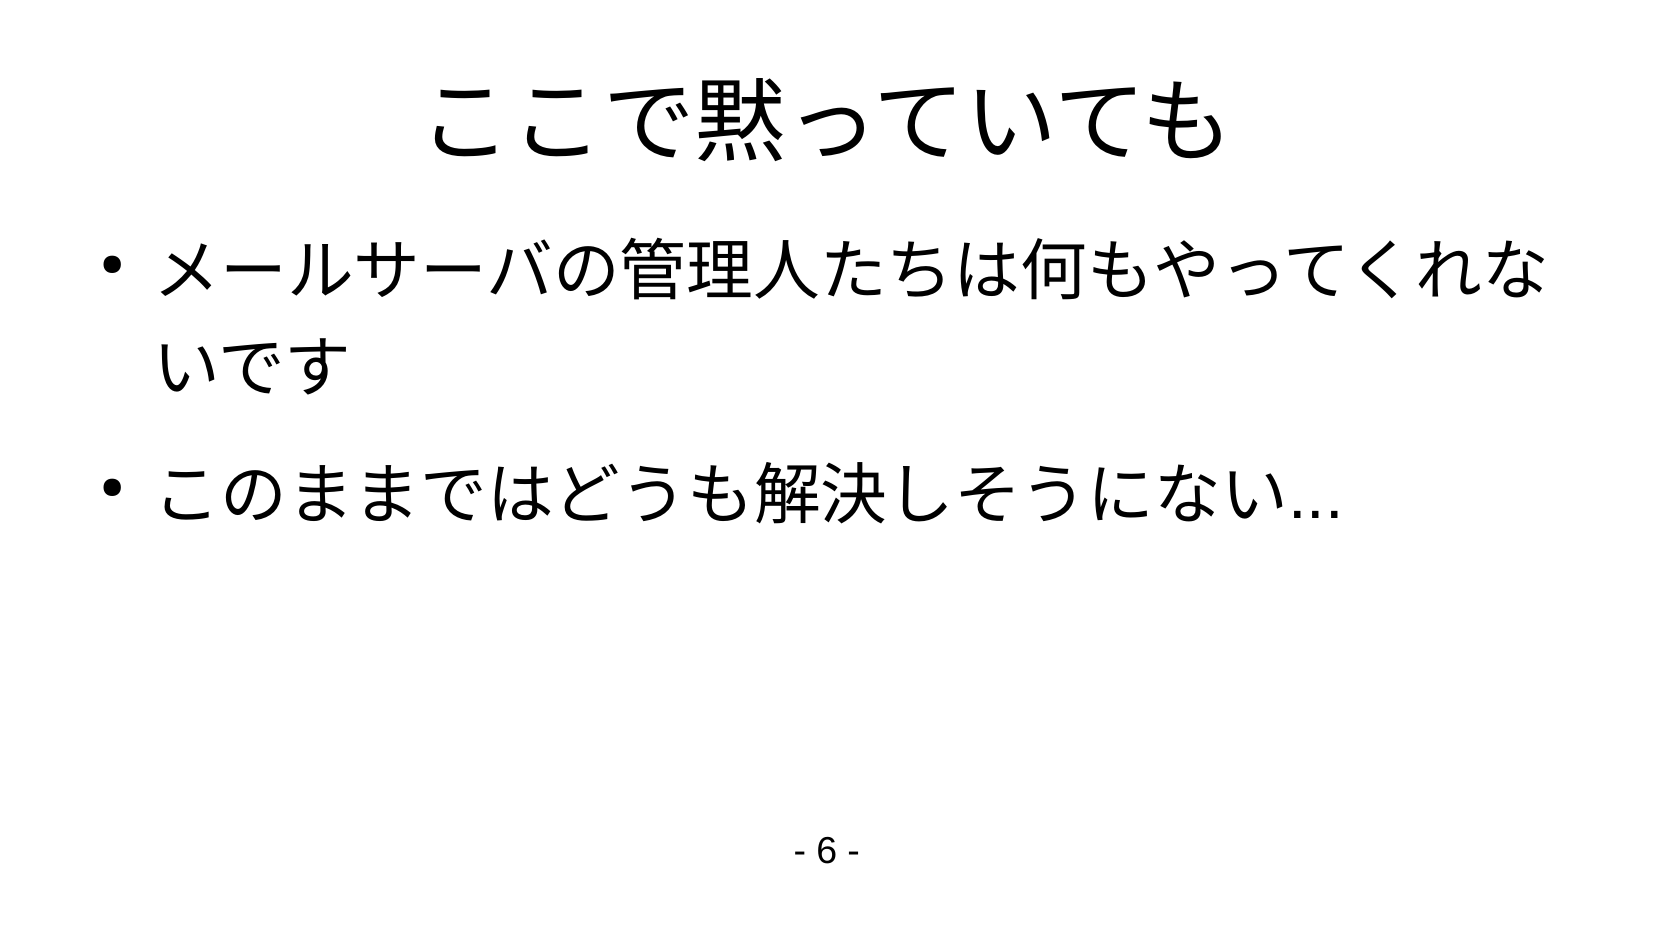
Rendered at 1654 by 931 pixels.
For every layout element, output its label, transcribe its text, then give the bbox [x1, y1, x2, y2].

title ここで黙っていても [82, 37, 1571, 193]
list メールサーバの管理人たちは何もやってくれないです このままではどうも解決しそうにない... [82, 217, 1571, 758]
text_box - <number> - [703, 815, 950, 886]
